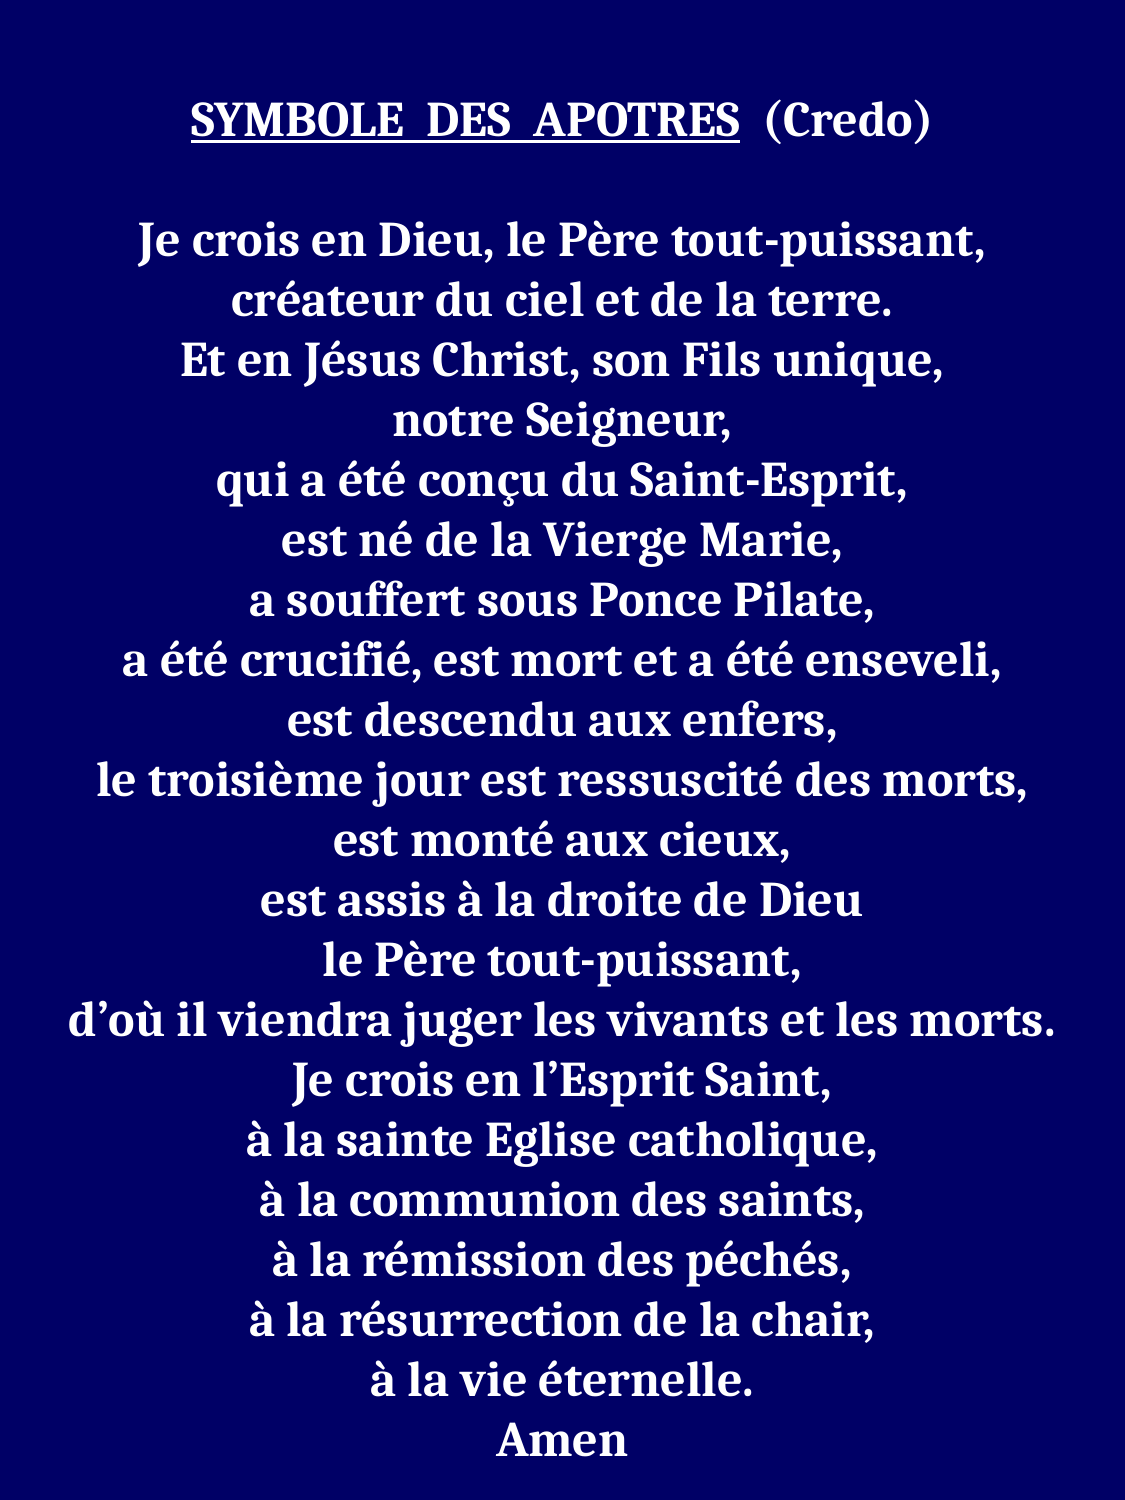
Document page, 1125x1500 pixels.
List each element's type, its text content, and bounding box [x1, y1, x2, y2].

text_box SYMBOLE DES APOTRES (Credo) Je crois en Dieu, le Père tout-puissant, créateur du ciel et de la terre. Et en Jésus Christ, son Fils unique, notre Seigneur, qui a été conçu du Saint-Esprit, est né de la Vierge Marie, a souffert sous Ponce Pilate, a été crucifié, est mort et a été enseveli, est descendu aux enfers, le troisième jour est ressuscité des morts, est monté aux cieux, est assis à la droite de Dieu le Père tout-puissant, d’où il viendra juger les vivants et les morts. Je crois en l’Esprit Saint, à la sainte Eglise catholique, à la communion des saints, à la rémission des péchés, à la résurrection de la chair, à la vie éternelle. Amen [0, 79, 1125, 1474]
